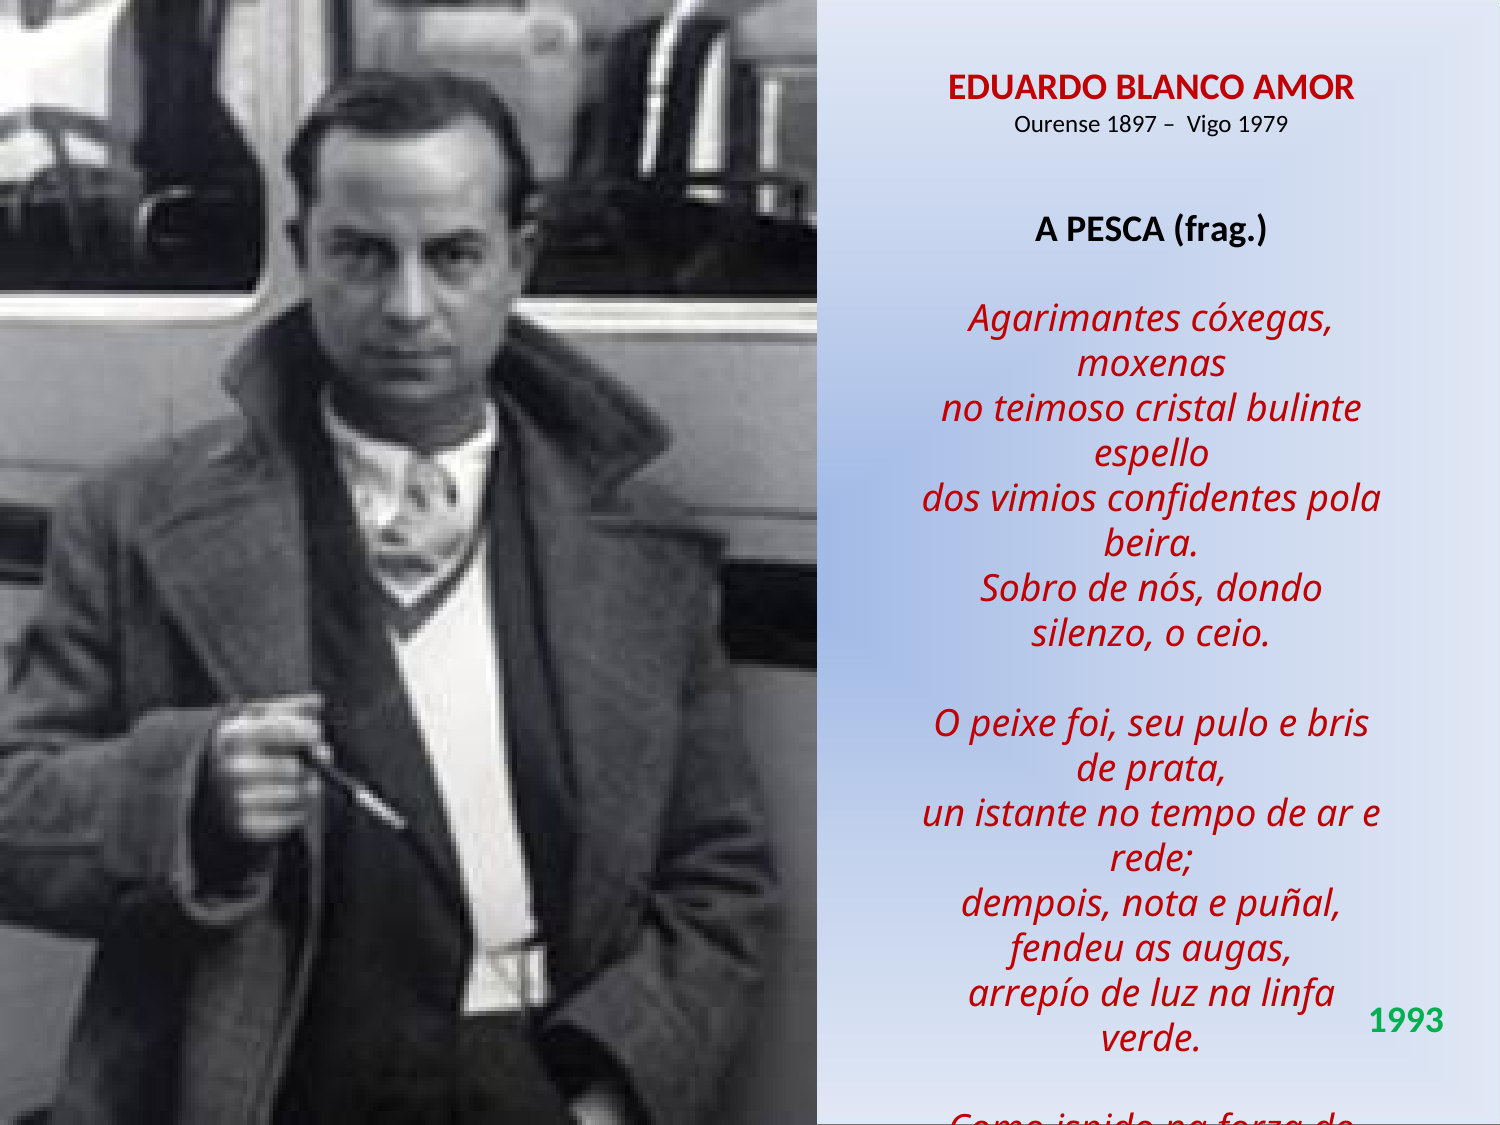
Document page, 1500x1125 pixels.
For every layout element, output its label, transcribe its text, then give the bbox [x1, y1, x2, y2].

text_box A PESCA (frag.) Agarimantes cóxegas, moxenas no teimoso cristal bulinte espello dos vimios confidentes pola beira. Sobro de nós, dondo silenzo, o ceio. O peixe foi, seu pulo e bris de prata, un istante no tempo de ar e rede; dempois, nota e puñal, fendeu as augas, arrepío de luz na linfa verde. Como ispido na forza do seu arco, lanzal teu corpo, sen ferir a area, sortíuse con lediza de venablo para o cachón das augos balbordeiras. [903, 196, 1400, 1125]
text_box EDUARDO BLANCO AMOR Ourense 1897 – Vigo 1979 [903, 54, 1400, 146]
picture [0, 0, 1500, 1125]
text_box 1993 [1400, 987, 1459, 1049]
